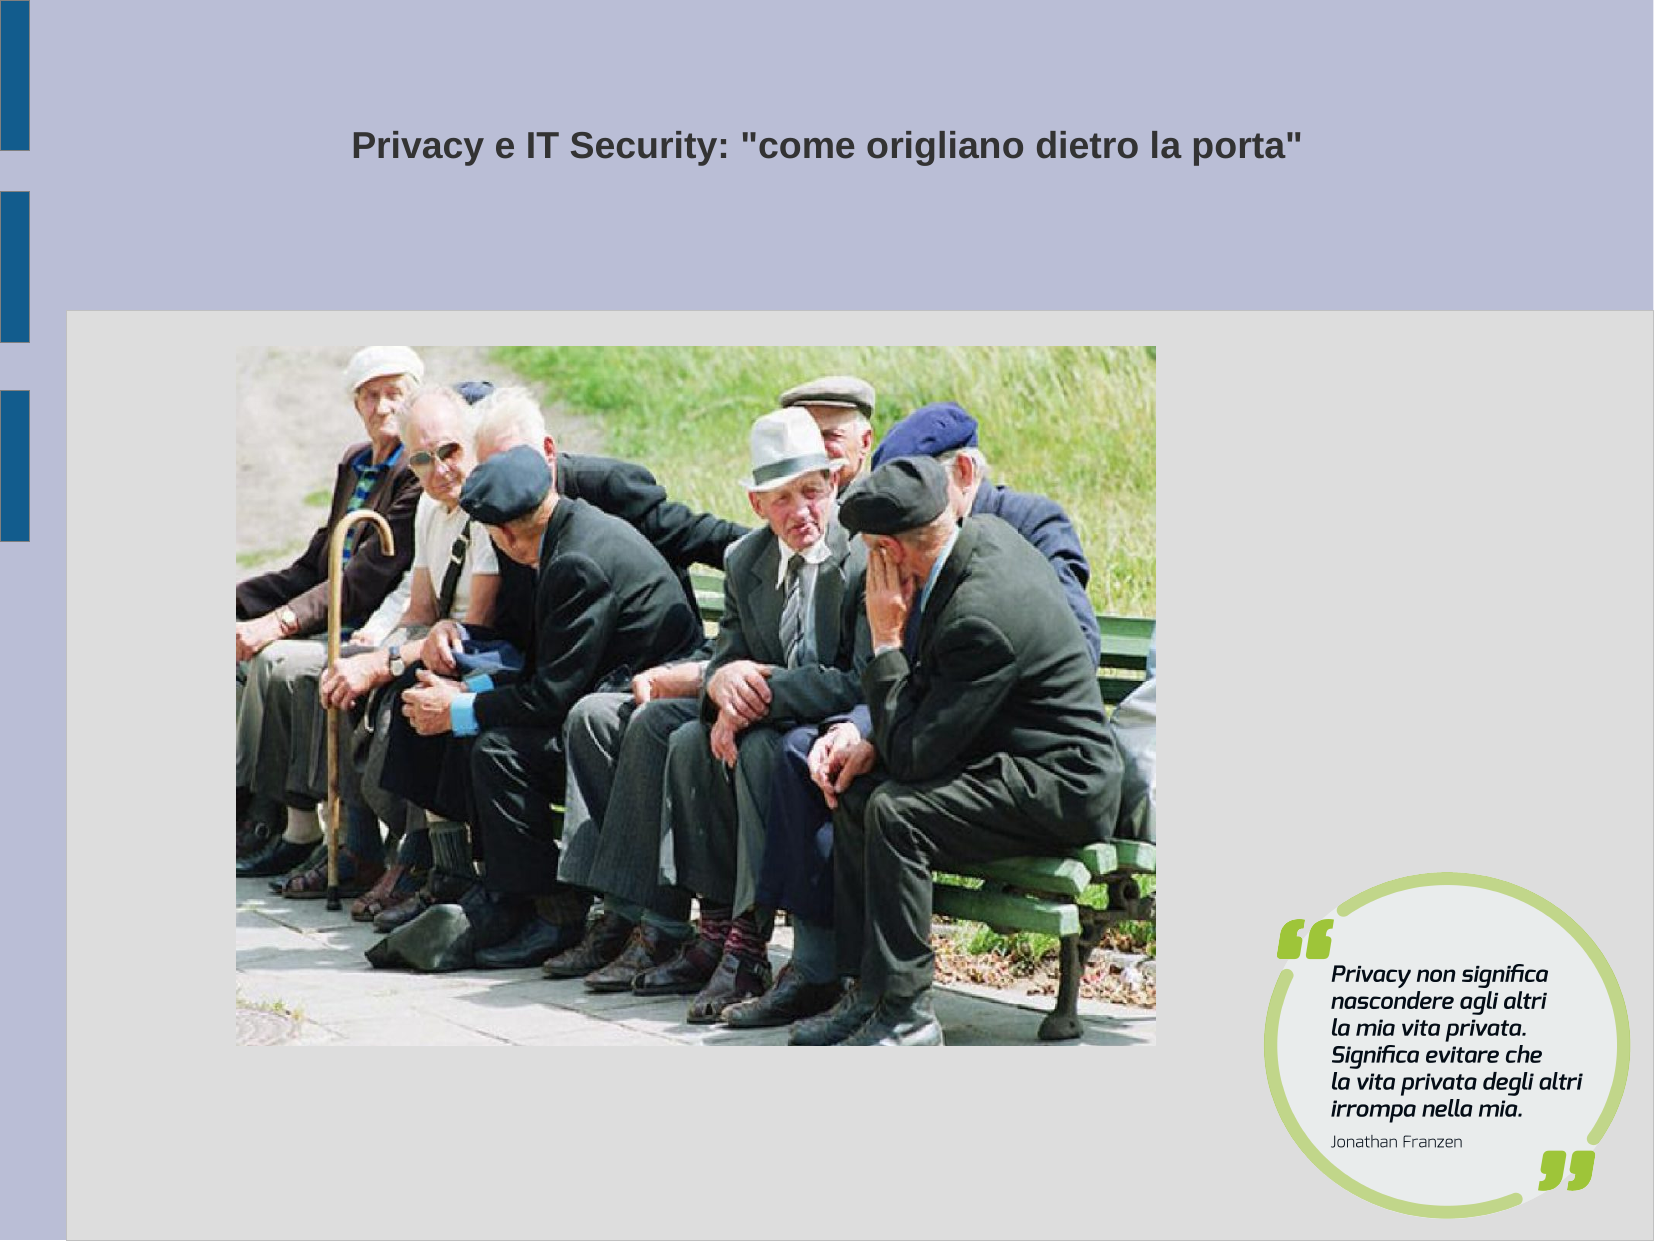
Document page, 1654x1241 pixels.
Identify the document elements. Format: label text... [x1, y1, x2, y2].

title Privacy e IT Security: "come origliano dietro la porta" [121, 91, 1534, 201]
picture [1240, 850, 1654, 1241]
picture [236, 346, 1156, 1046]
